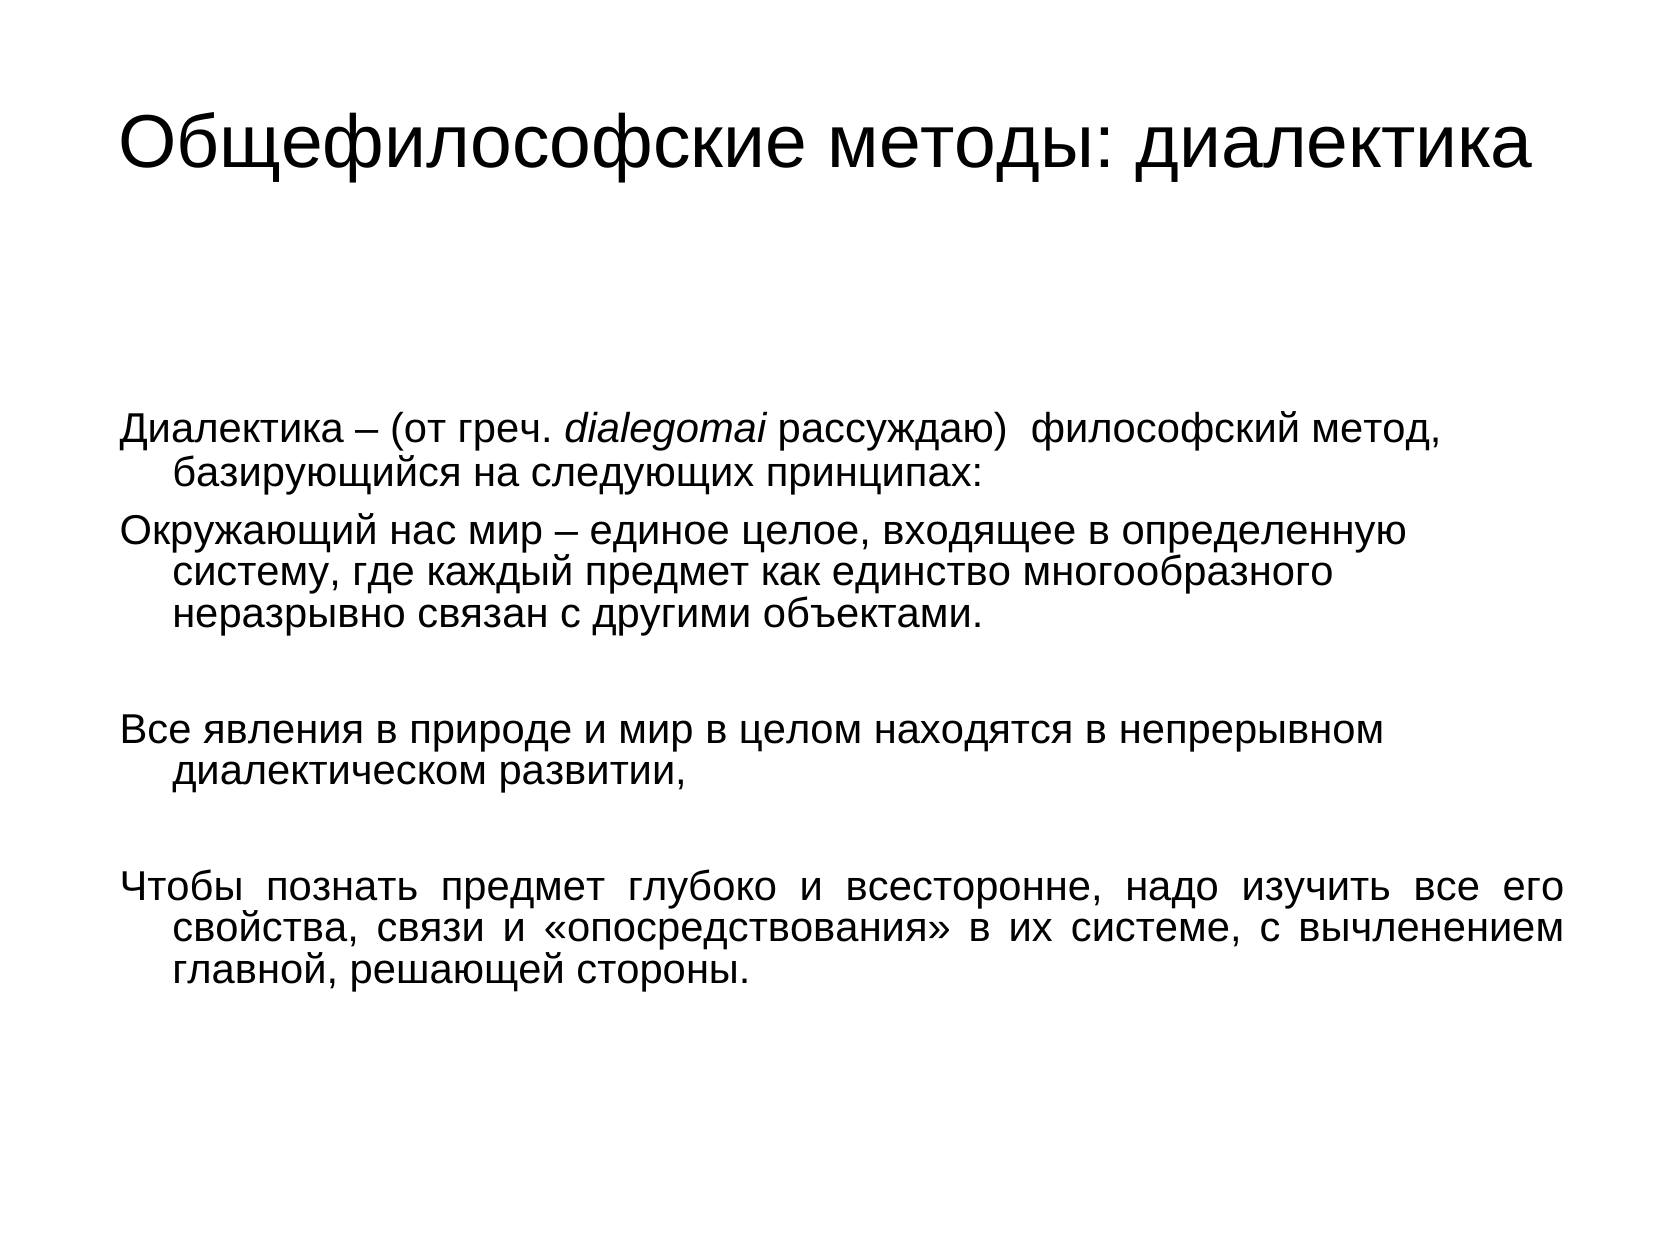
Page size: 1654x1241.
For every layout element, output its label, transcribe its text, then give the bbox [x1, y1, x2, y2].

title Общефилософские методы: диалектика [82, 49, 1569, 256]
subtitle Диалектика – (от греч. dialegomai рассуждаю) философский метод, базирующийся на следующих принципах: Окружающий нас мир – единое целое, входящее в определенную систему, где каждый предмет как единство многообразного неразрывно связан с другими объектами. Все явления в природе и мир в целом находятся в непрерывном диалектическом развитии, Чтобы познать предмет глубоко и всесторонне, надо изучить все его свойства, связи и «опосредствования» в их системе, с вычленением главной, решающей стороны. [118, 295, 1566, 1147]
